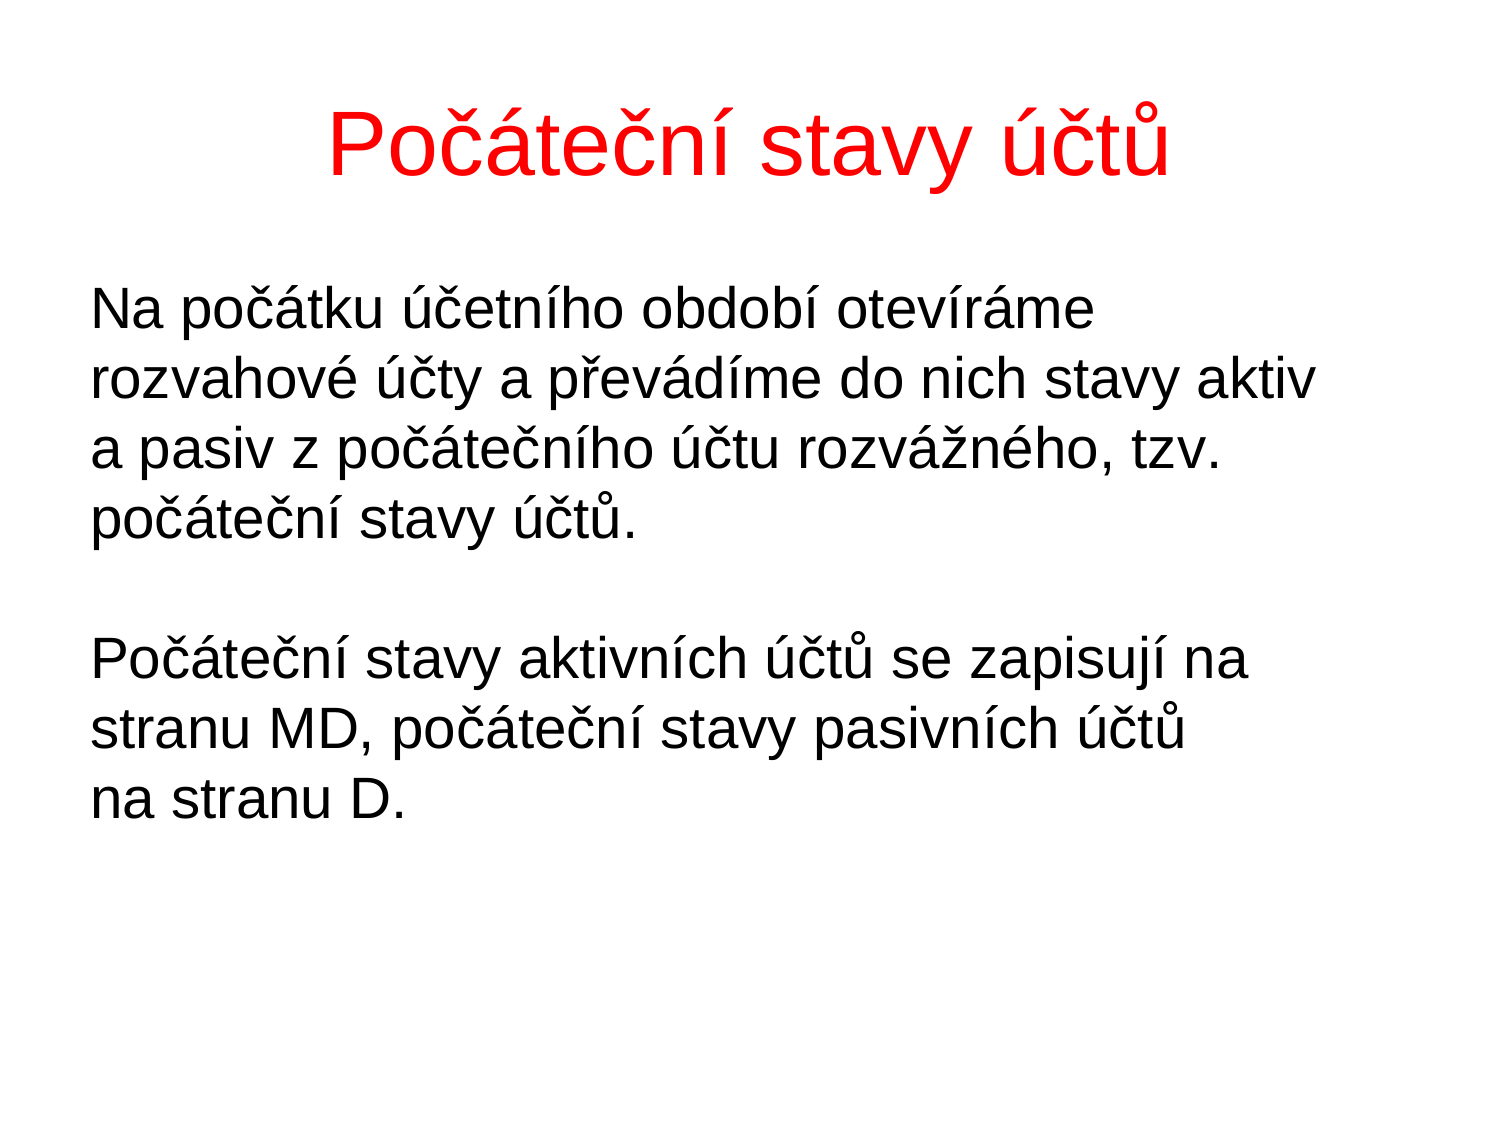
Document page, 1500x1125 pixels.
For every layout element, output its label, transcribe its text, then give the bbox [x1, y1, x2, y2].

title Počáteční stavy účtů [75, 45, 1426, 233]
list Na počátku účetního období otevíráme rozvahové účty a převádíme do nich stavy aktiv a pasiv z počátečního účtu rozvážného, tzv. počáteční stavy účtů. Počáteční stavy aktivních účtů se zapisují na stranu MD, počáteční stavy pasivních účtů na stranu D. [75, 262, 1426, 1006]
